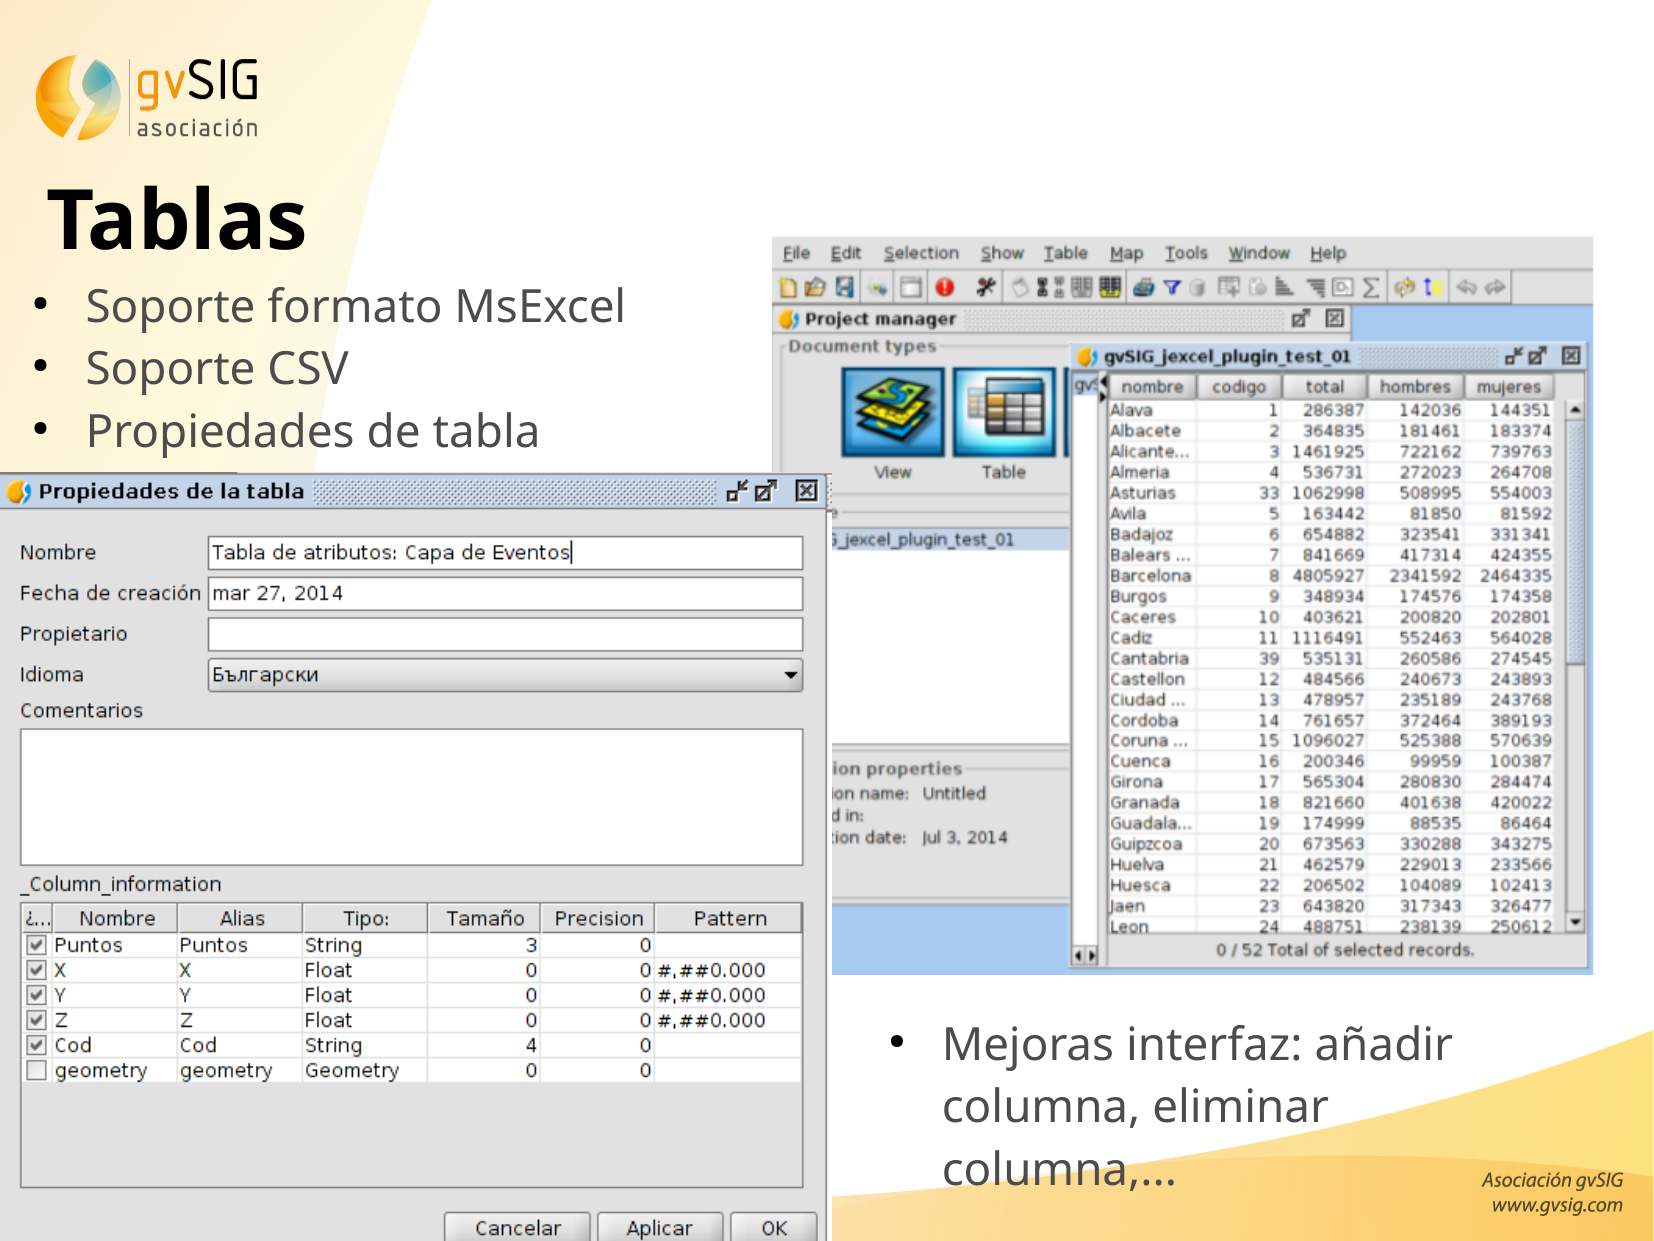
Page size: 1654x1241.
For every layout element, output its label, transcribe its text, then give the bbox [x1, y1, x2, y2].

title Tablas [46, 170, 1534, 265]
text_box Mejoras interfaz: añadir columna, eliminar columna,... [856, 1003, 1532, 1180]
picture [0, 0, 1654, 1241]
text_box Soporte formato MsExcel Soporte CSV Propiedades de tabla [0, 265, 772, 472]
